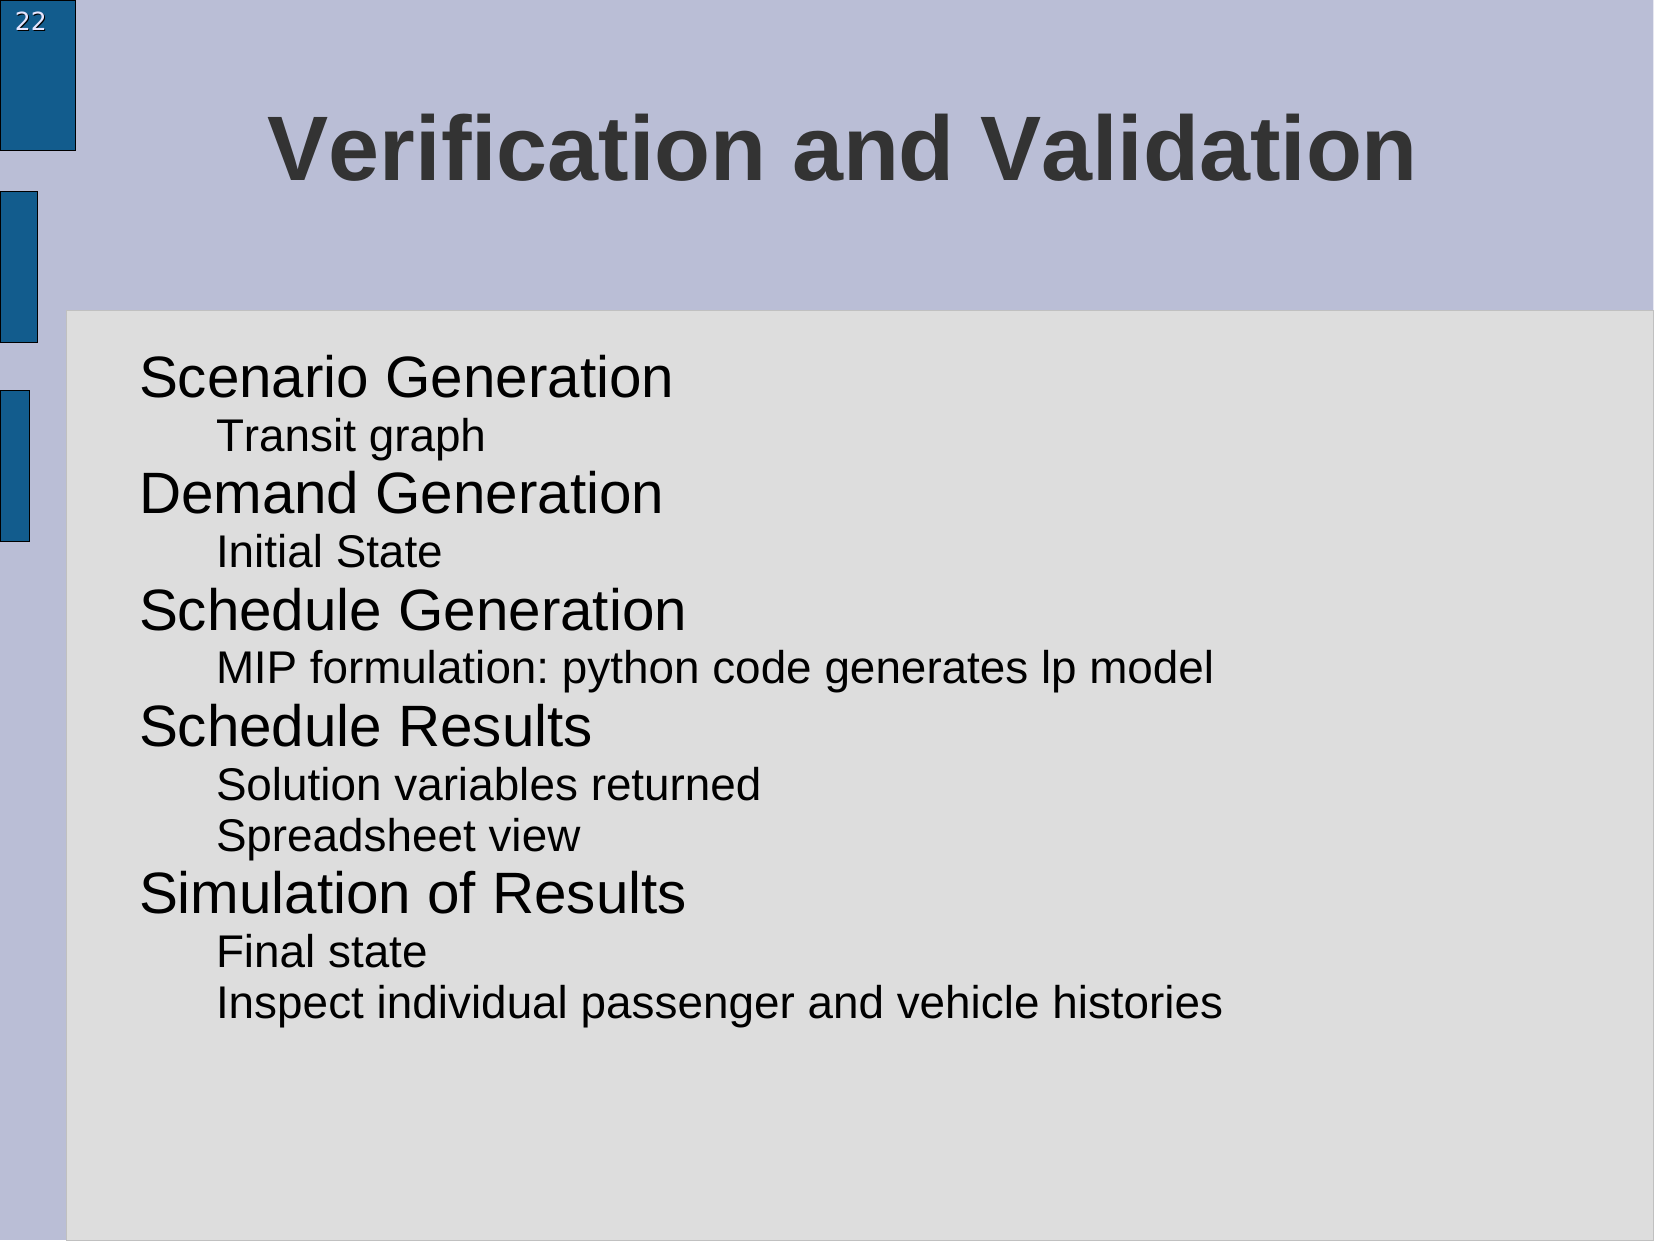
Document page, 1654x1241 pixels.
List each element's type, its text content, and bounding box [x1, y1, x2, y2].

list Scenario Generation Transit graph Demand Generation Initial State Schedule Generation MIP formulation: python code generates lp model Schedule Results Solution variables returned Spreadsheet view Simulation of Results Final state Inspect individual passenger and vehicle histories [121, 344, 1534, 1127]
title Verification and Validation [75, 0, 1613, 299]
